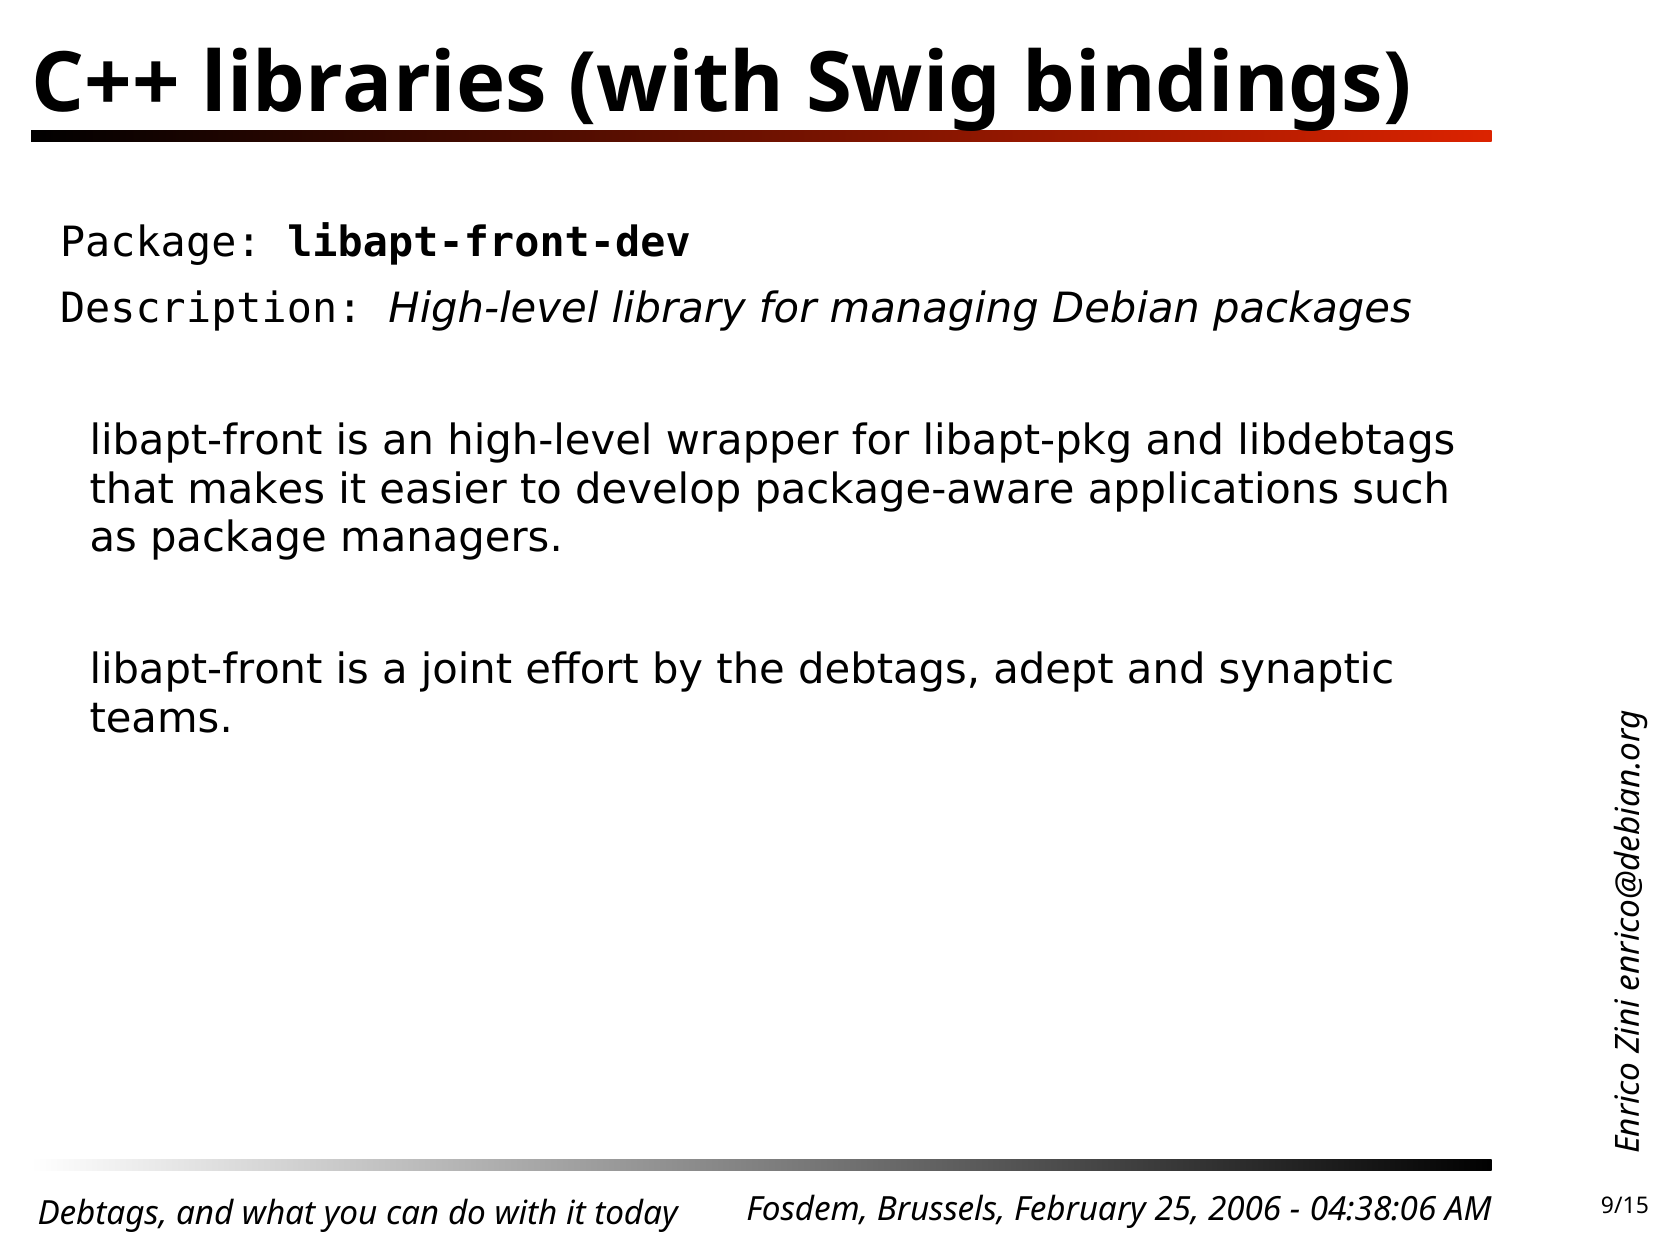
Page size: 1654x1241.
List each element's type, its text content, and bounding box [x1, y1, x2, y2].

text_box C++ libraries (with Swig bindings) [31, 22, 1439, 159]
text_box Package: libapt-front-dev Description: High-level library for managing Debian packages libapt-front is an high-level wrapper for libapt-pkg and libdebtags that makes it easier to develop package-aware applications such as package managers. libapt-front is a joint effort by the debtags, adept and synaptic teams. [60, 217, 1495, 1138]
